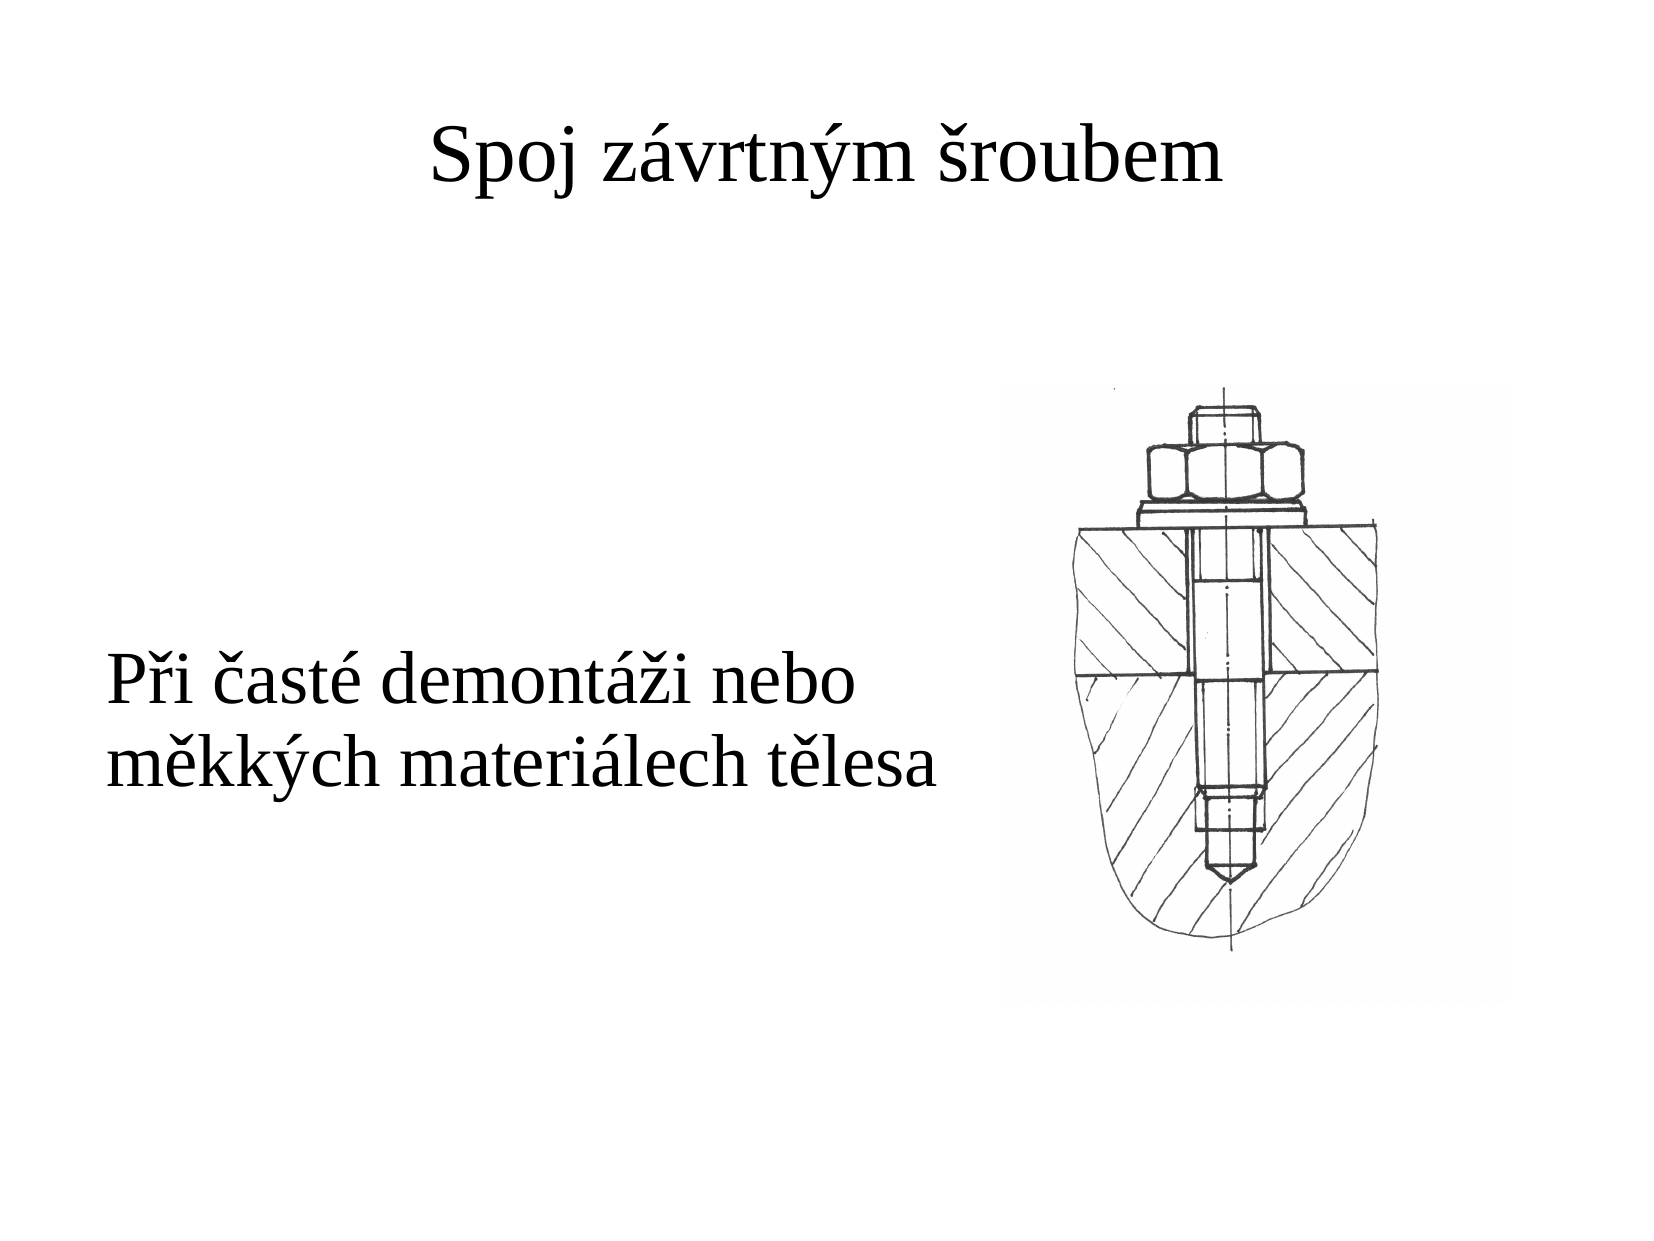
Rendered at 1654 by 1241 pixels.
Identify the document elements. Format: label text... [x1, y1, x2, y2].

picture [1003, 383, 1506, 1004]
title Spoj závrtným šroubem [82, 56, 1571, 250]
subtitle Při časté demontáži nebo měkkých materiálech tělesa [106, 318, 1595, 1123]
